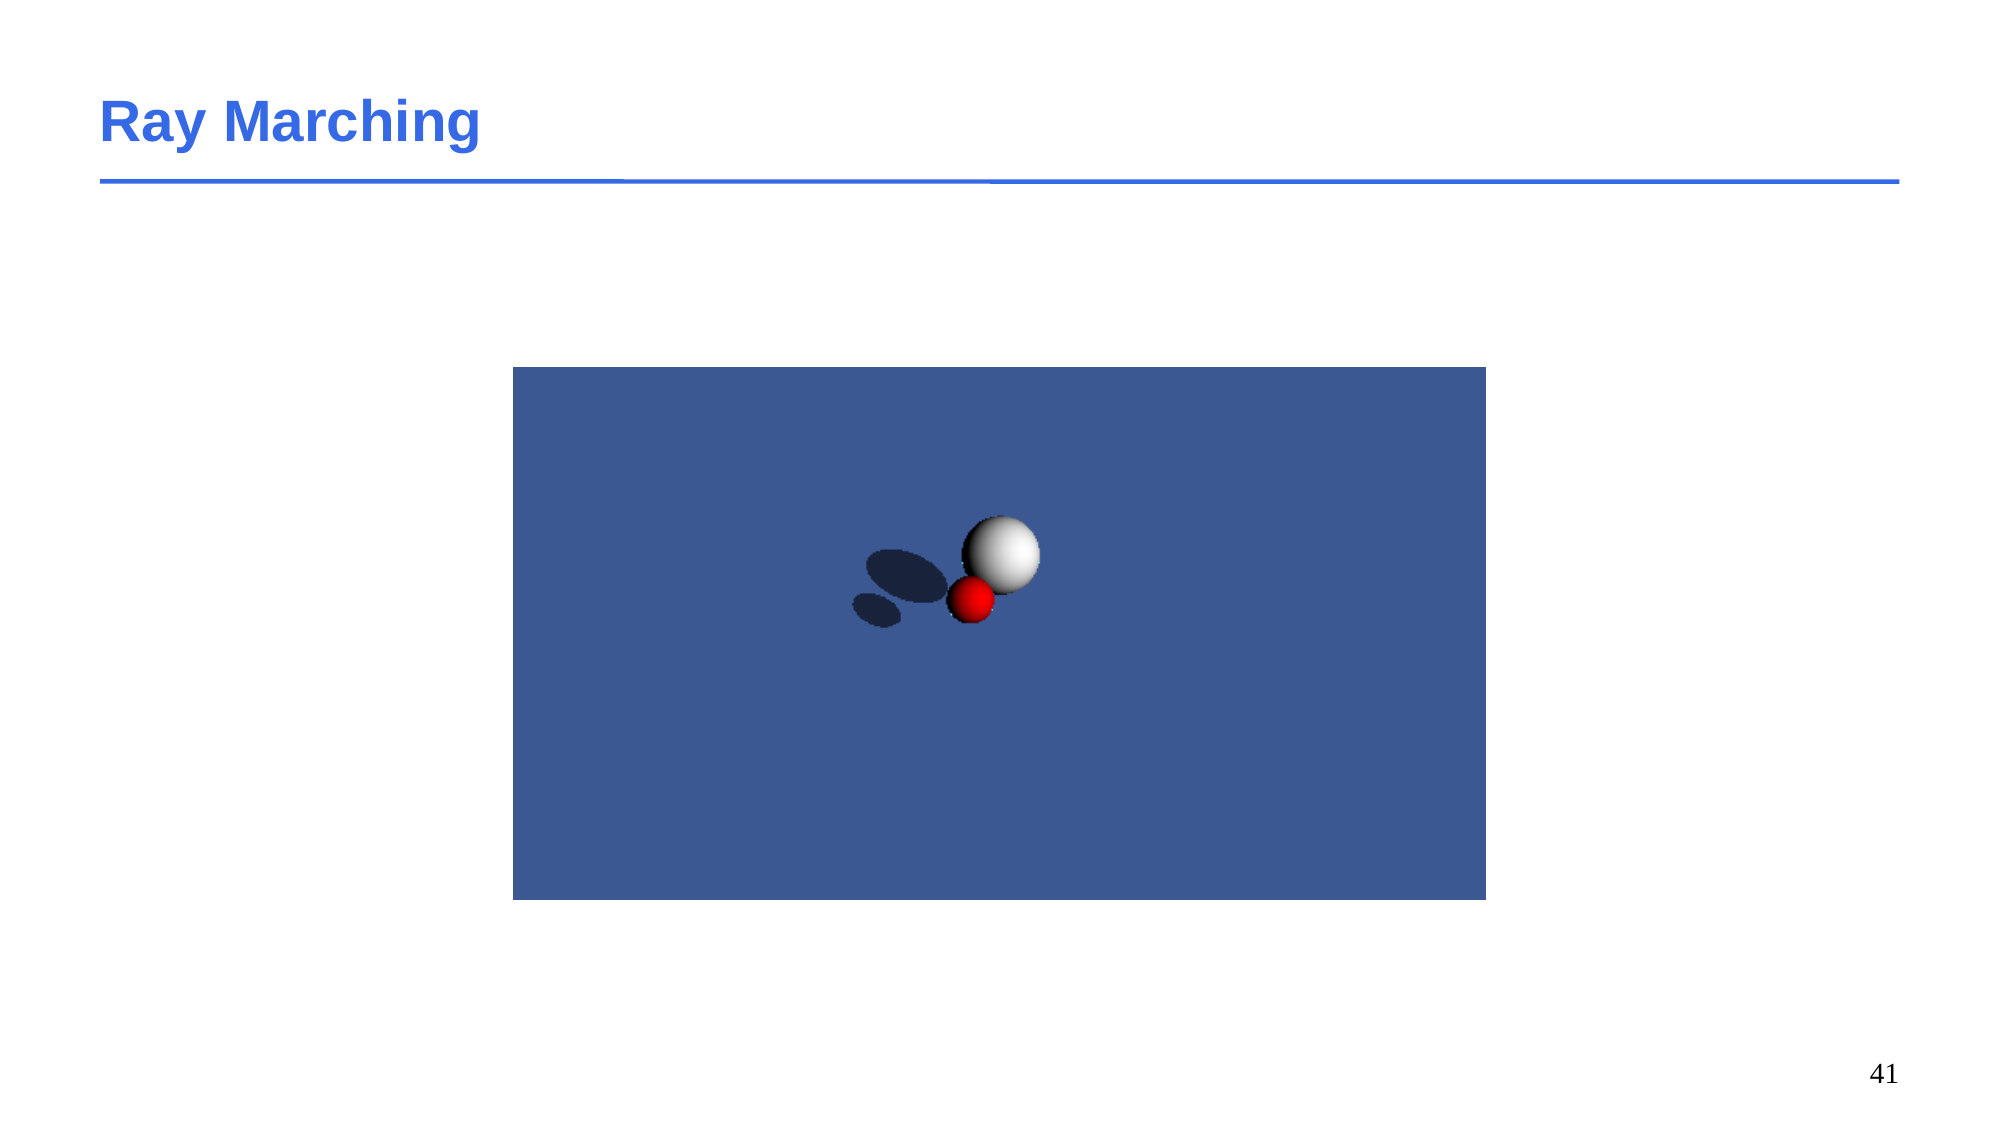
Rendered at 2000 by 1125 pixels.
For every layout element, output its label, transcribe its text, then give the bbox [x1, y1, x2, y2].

picture [513, 367, 1486, 901]
title Ray Marching [99, 27, 1900, 215]
